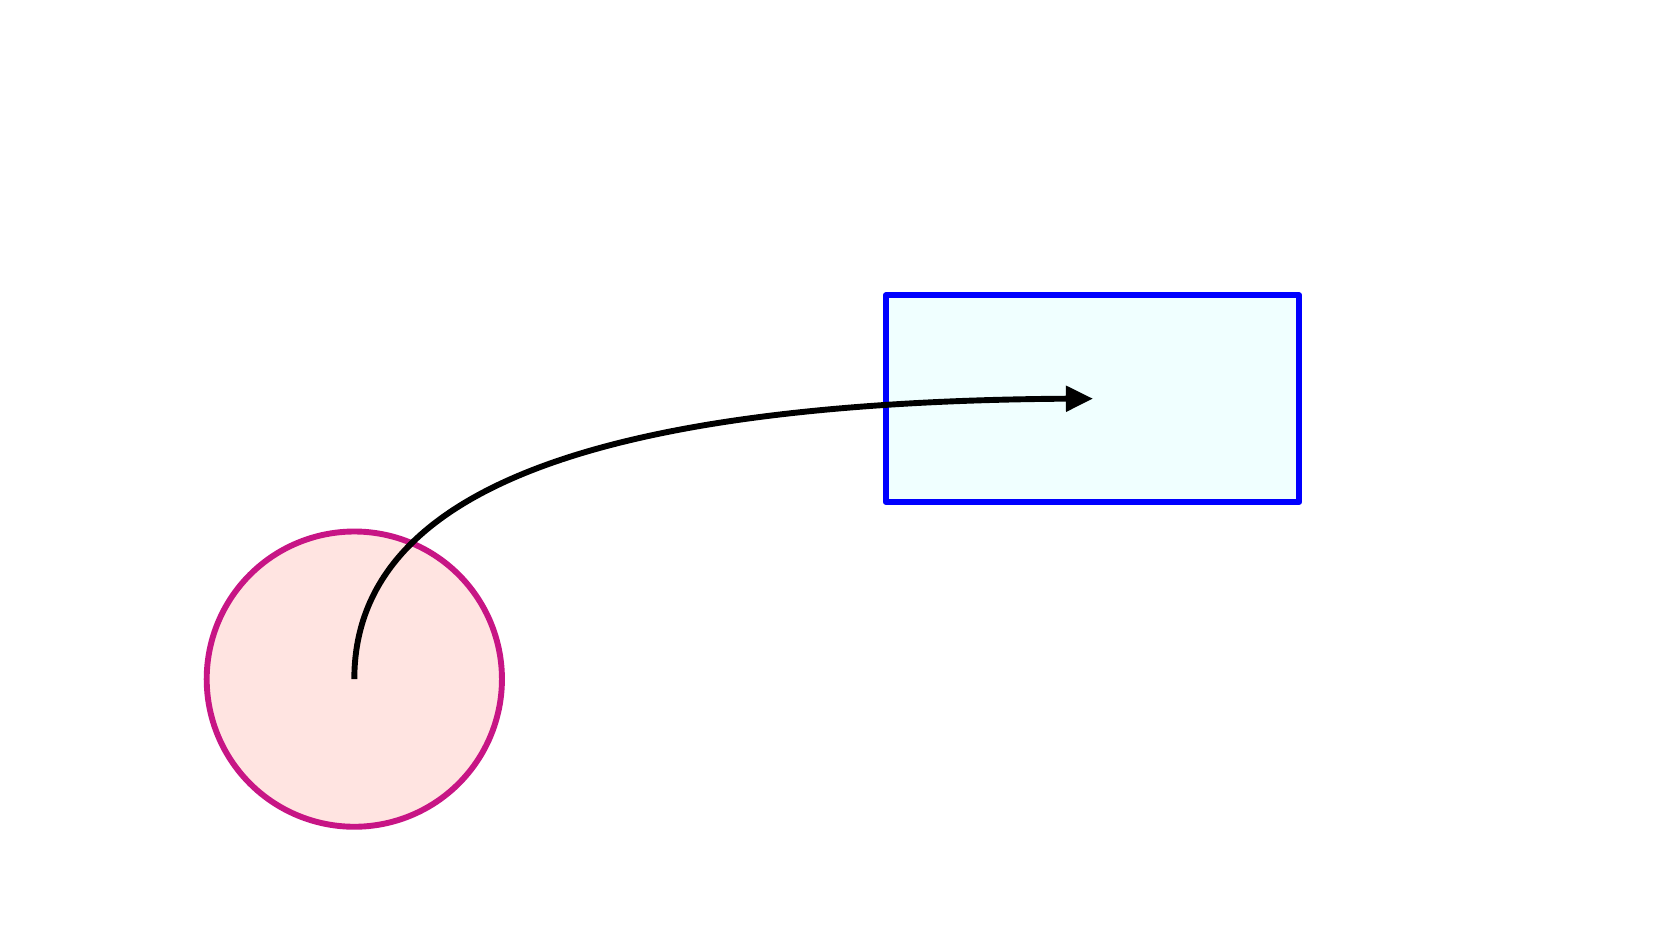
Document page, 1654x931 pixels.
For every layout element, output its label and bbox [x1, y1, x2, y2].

text_box [885, 295, 1300, 502]
text_box [206, 531, 502, 827]
